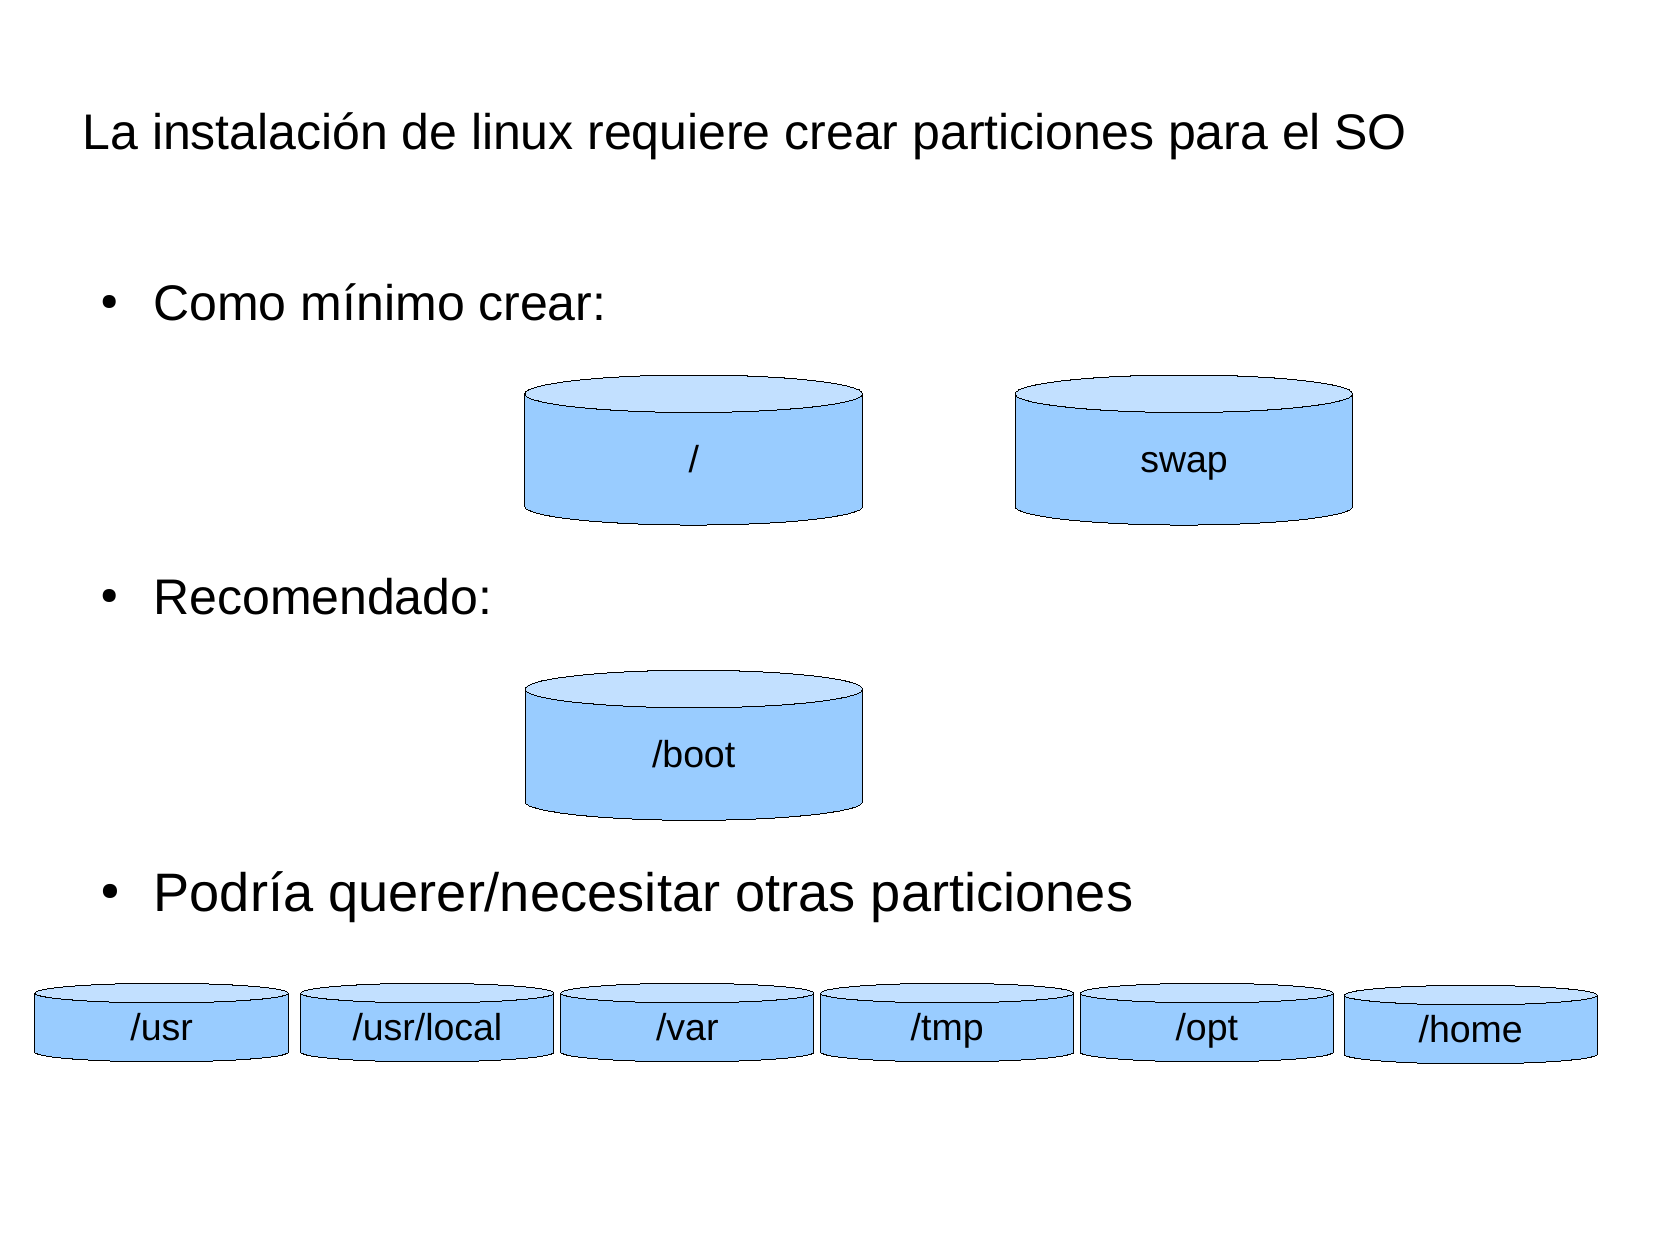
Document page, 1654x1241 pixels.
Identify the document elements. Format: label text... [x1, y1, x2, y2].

text_box /tmp [820, 994, 1074, 1062]
list La instalación de linux requiere crear particiones para el SO Como mínimo crear: Recomendado: Podría querer/necesitar otras particiones [82, 104, 1571, 1139]
text_box /home [1344, 996, 1598, 1064]
text_box /usr/local [300, 994, 554, 1062]
text_box /var [560, 994, 814, 1062]
text_box /boot [525, 691, 863, 821]
text_box swap [1015, 396, 1353, 526]
text_box /usr [34, 994, 289, 1062]
text_box /opt [1080, 994, 1334, 1062]
text_box / [524, 394, 863, 526]
